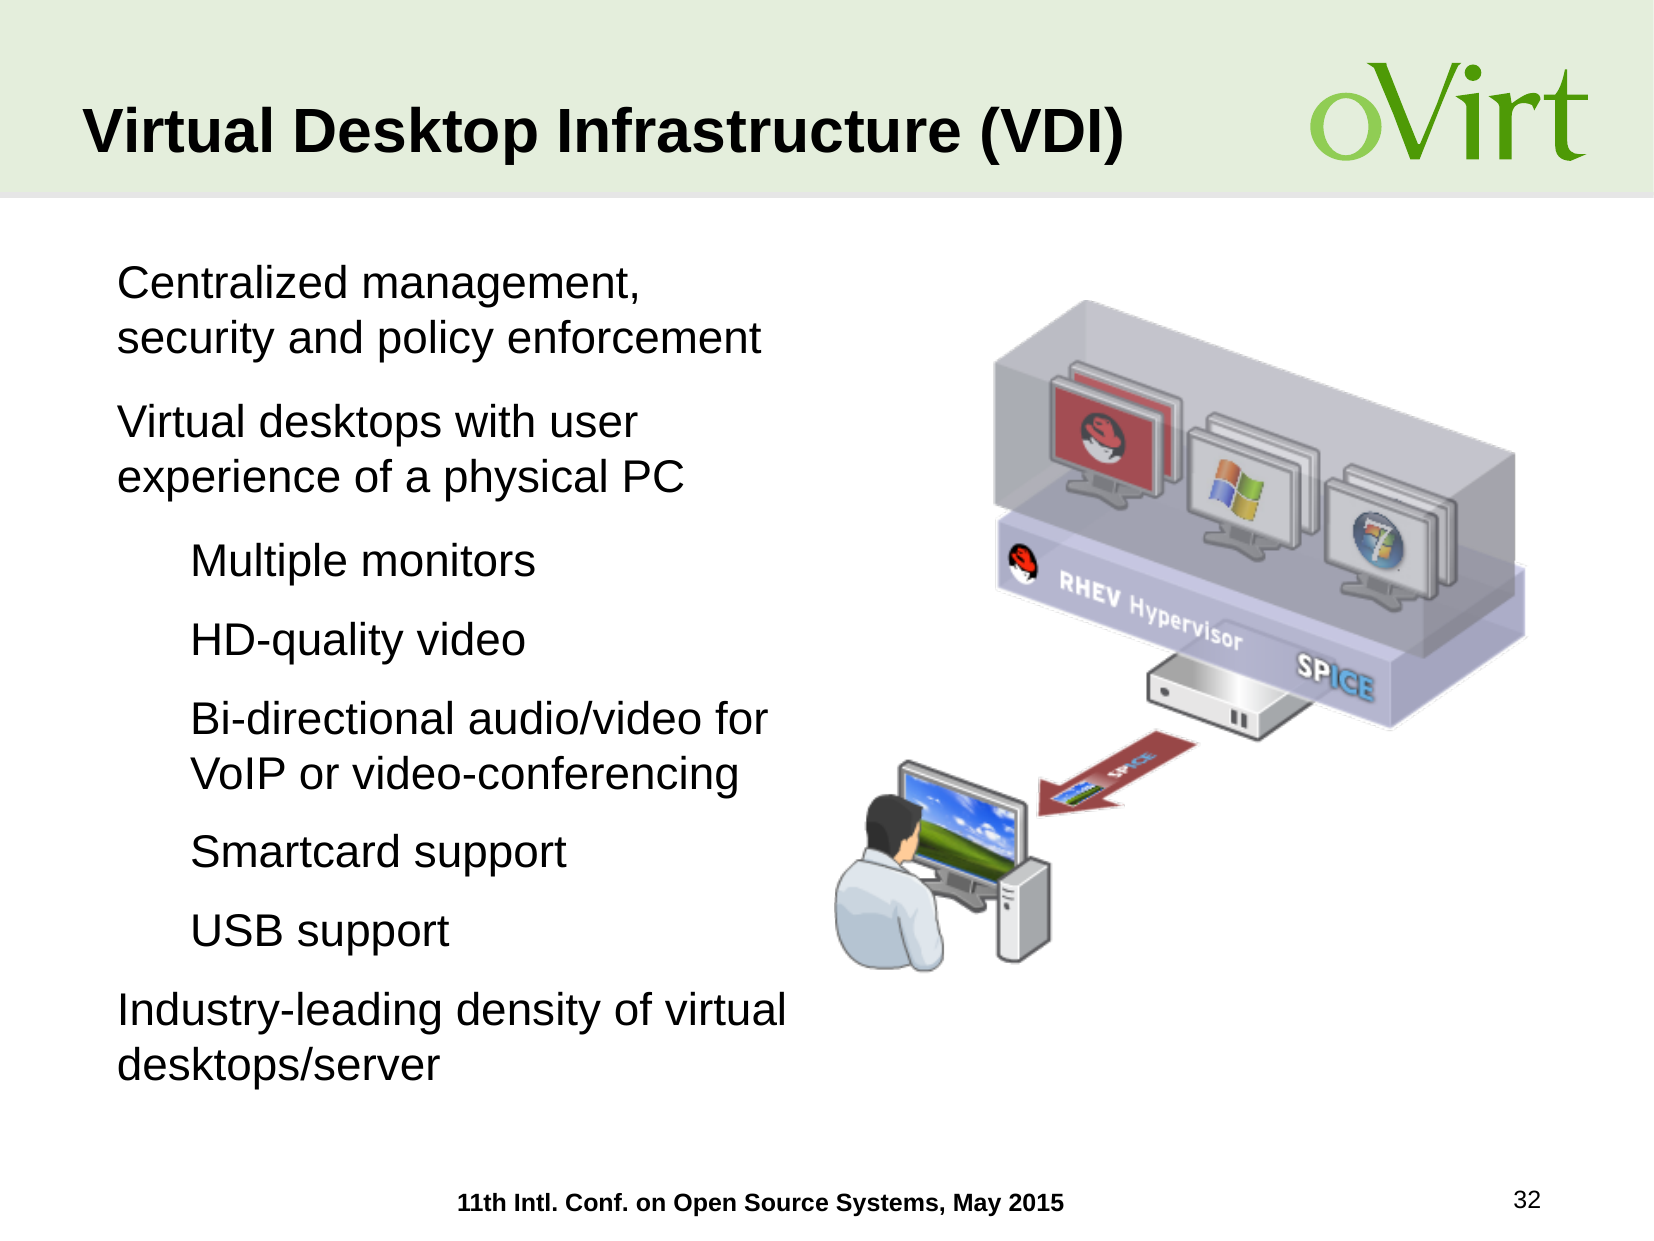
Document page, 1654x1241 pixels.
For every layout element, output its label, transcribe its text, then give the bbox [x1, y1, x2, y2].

list Centralized management, security and policy enforcement Virtual desktops with user experience of a physical PC Multiple monitors HD-quality video Bi-directional audio/video for VoIP or video-conferencing Smartcard support USB support Industry-leading density of virtual desktops/server [86, 244, 819, 1008]
title Virtual Desktop Infrastructure (VDI) [82, 37, 1571, 226]
picture [834, 300, 1529, 976]
